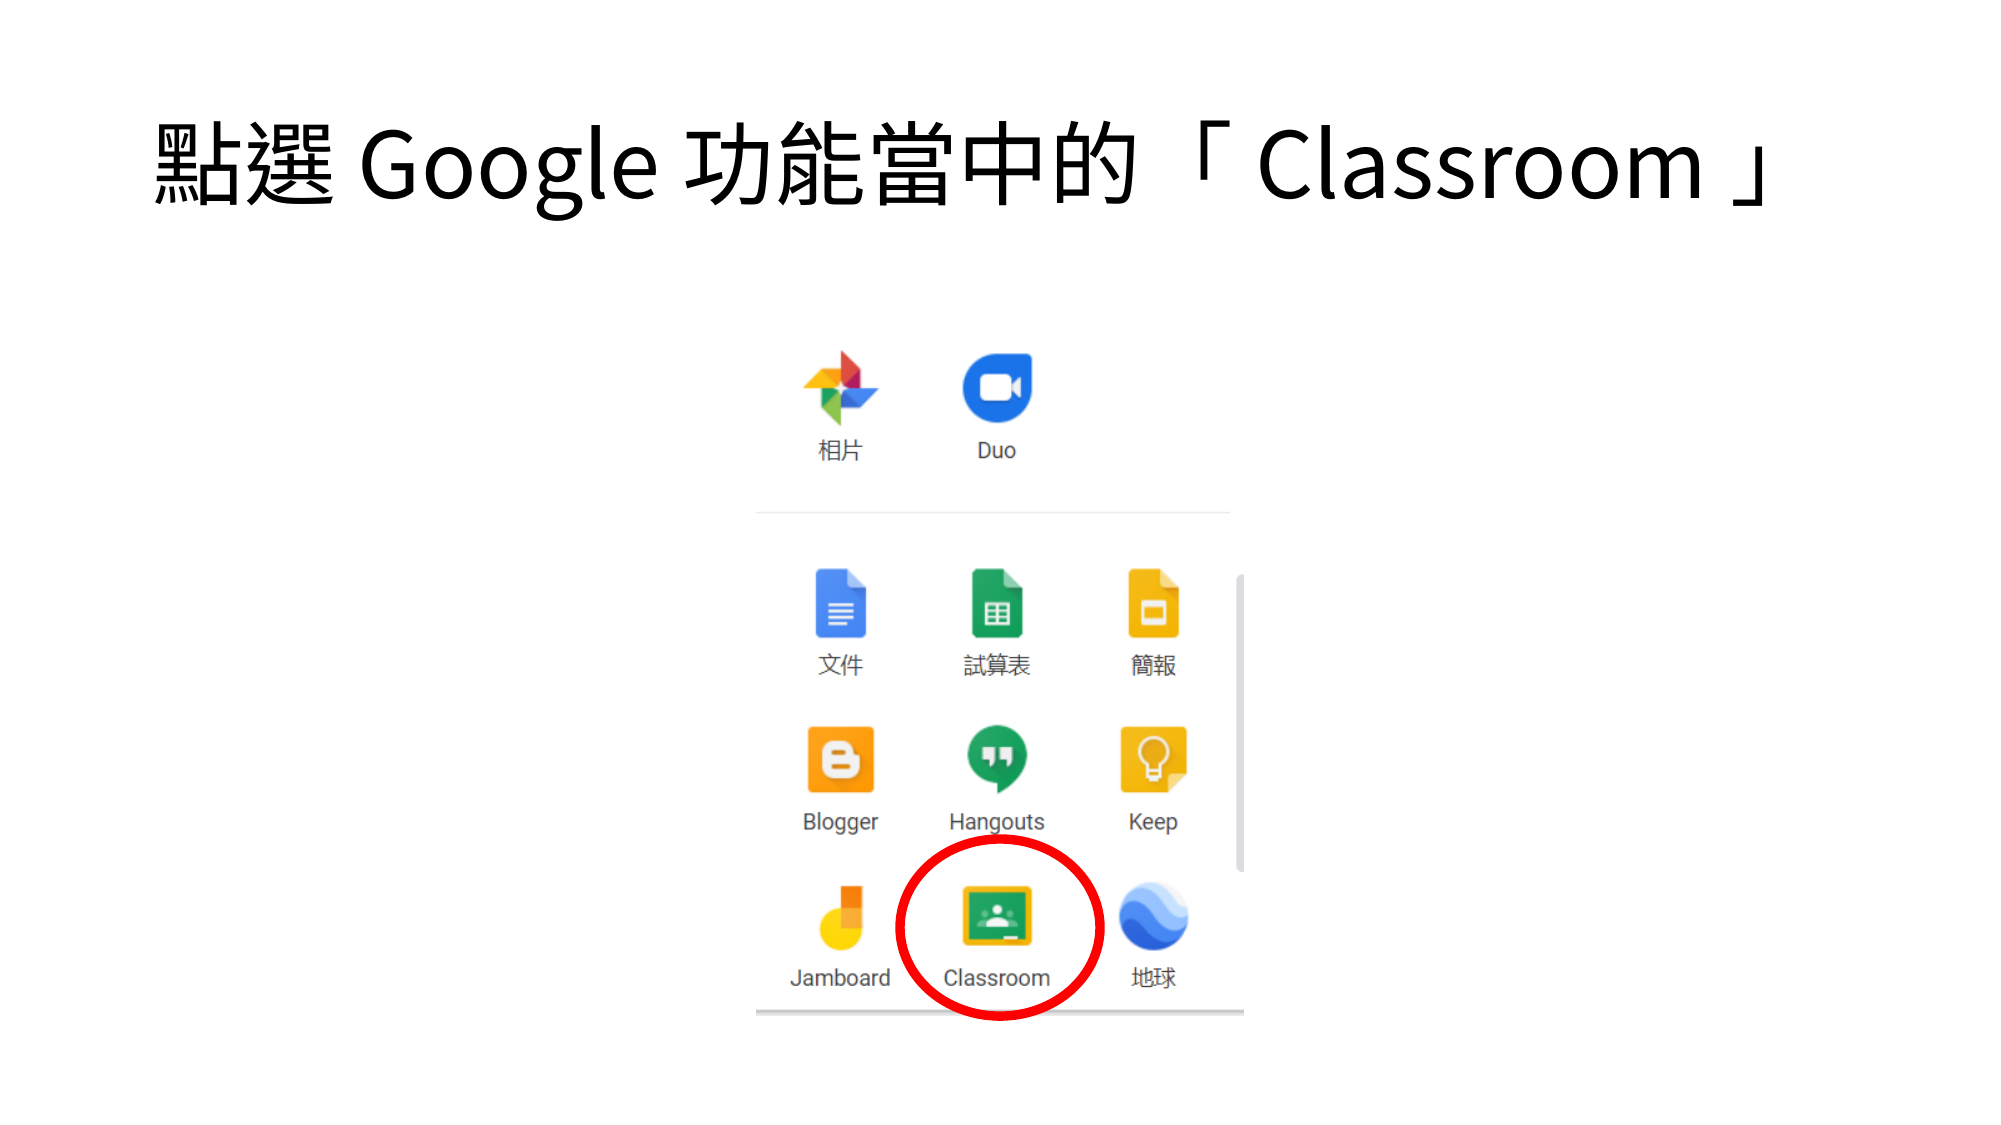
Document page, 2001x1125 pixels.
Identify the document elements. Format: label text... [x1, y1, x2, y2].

picture [905, 844, 1095, 1011]
picture [756, 317, 1244, 1016]
title 點選Google功能當中的「Classroom」 [137, 59, 1863, 278]
